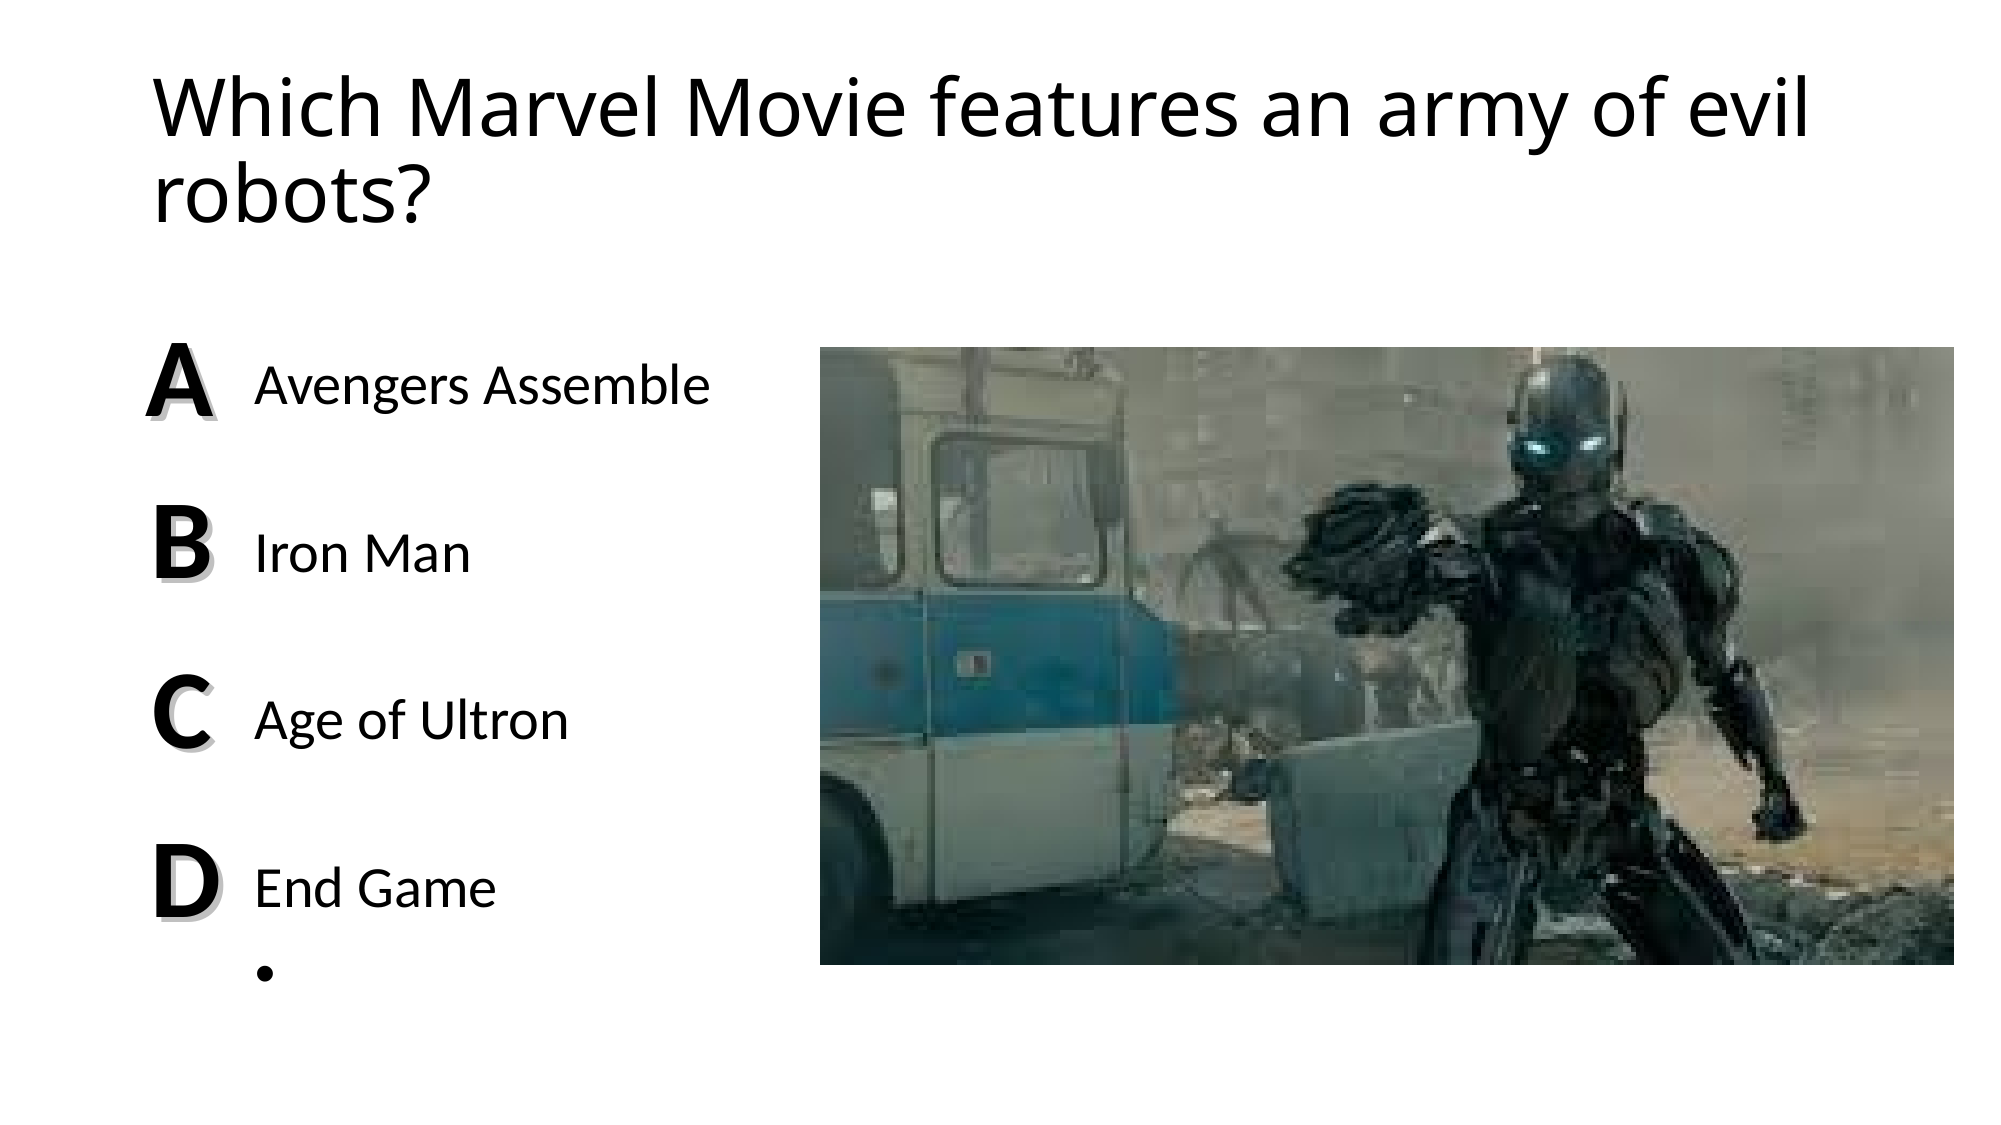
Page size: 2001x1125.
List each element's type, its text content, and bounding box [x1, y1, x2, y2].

list Avengers Assemble Iron Man Age of Ultron End Game [239, 347, 1039, 1061]
text_box A [130, 297, 229, 447]
text_box B [136, 459, 229, 609]
picture [820, 347, 1954, 965]
text_box D [136, 798, 237, 948]
text_box C [137, 628, 227, 778]
title Which Marvel Movie features an army of evil robots? [137, 59, 1954, 248]
